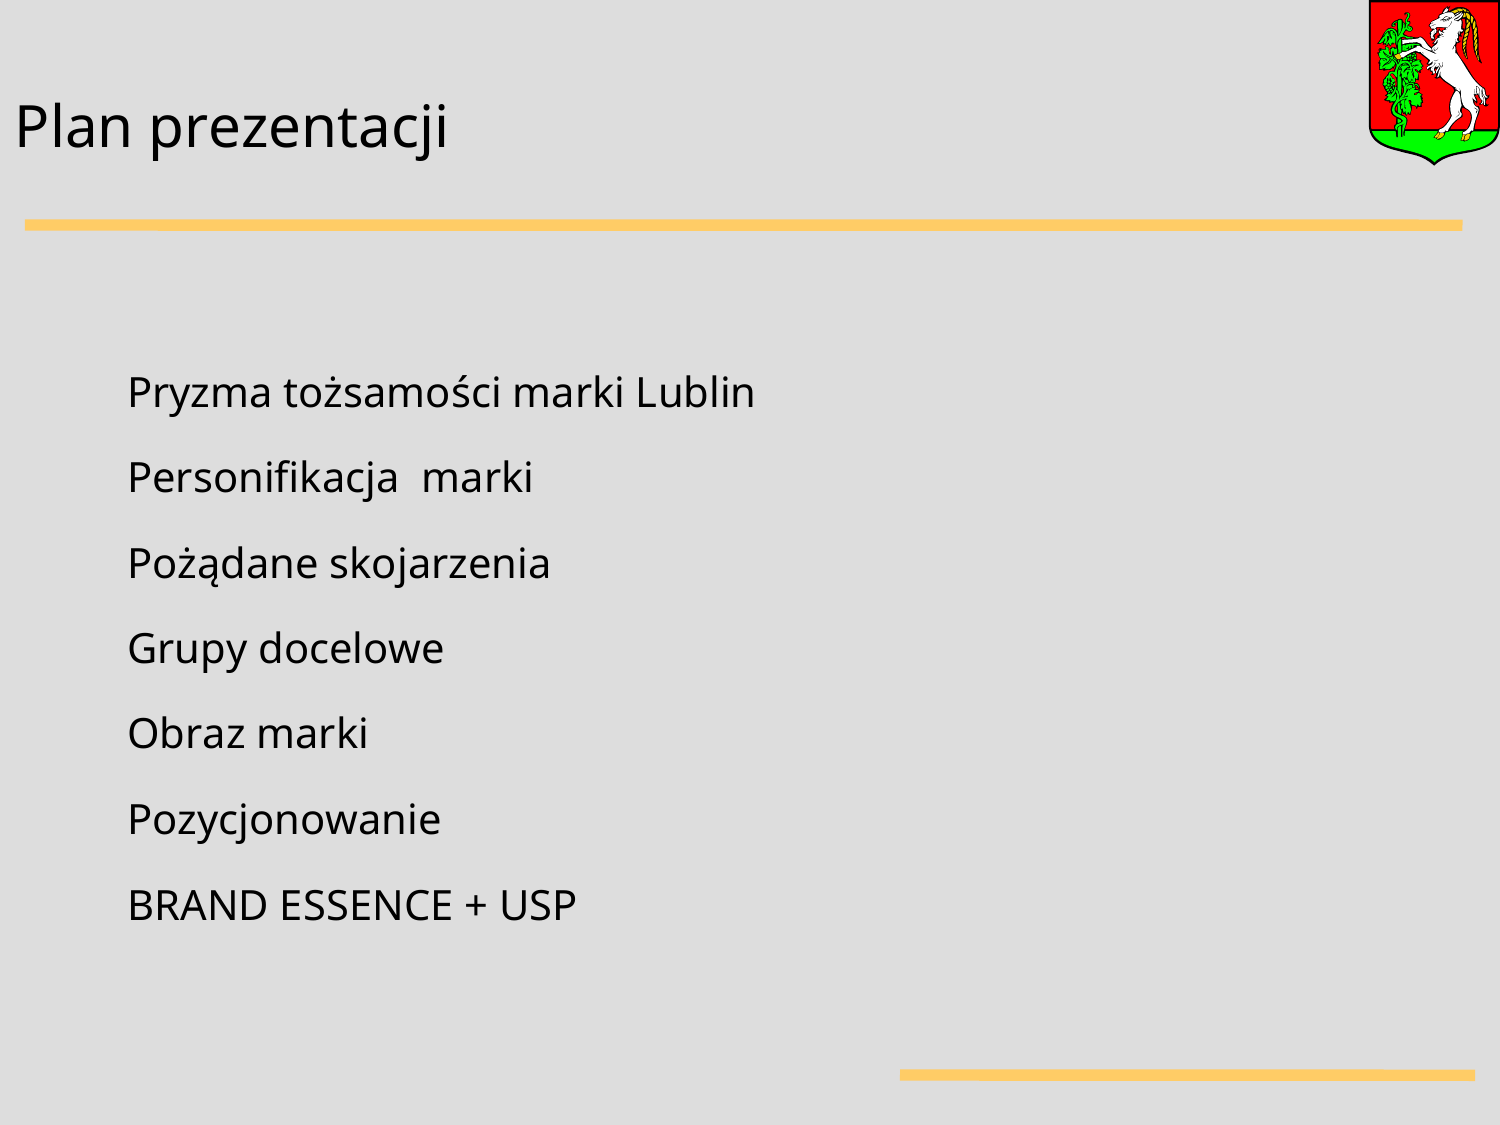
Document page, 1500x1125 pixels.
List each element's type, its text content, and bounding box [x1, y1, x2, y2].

text_box Pryzma tożsamości marki Lublin Personifikacja marki Pożądane skojarzenia Grupy docelowe Obraz marki Pozycjonowanie BRAND ESSENCE + USP [112, 326, 1329, 1012]
title Plan prezentacji [0, 30, 1276, 219]
